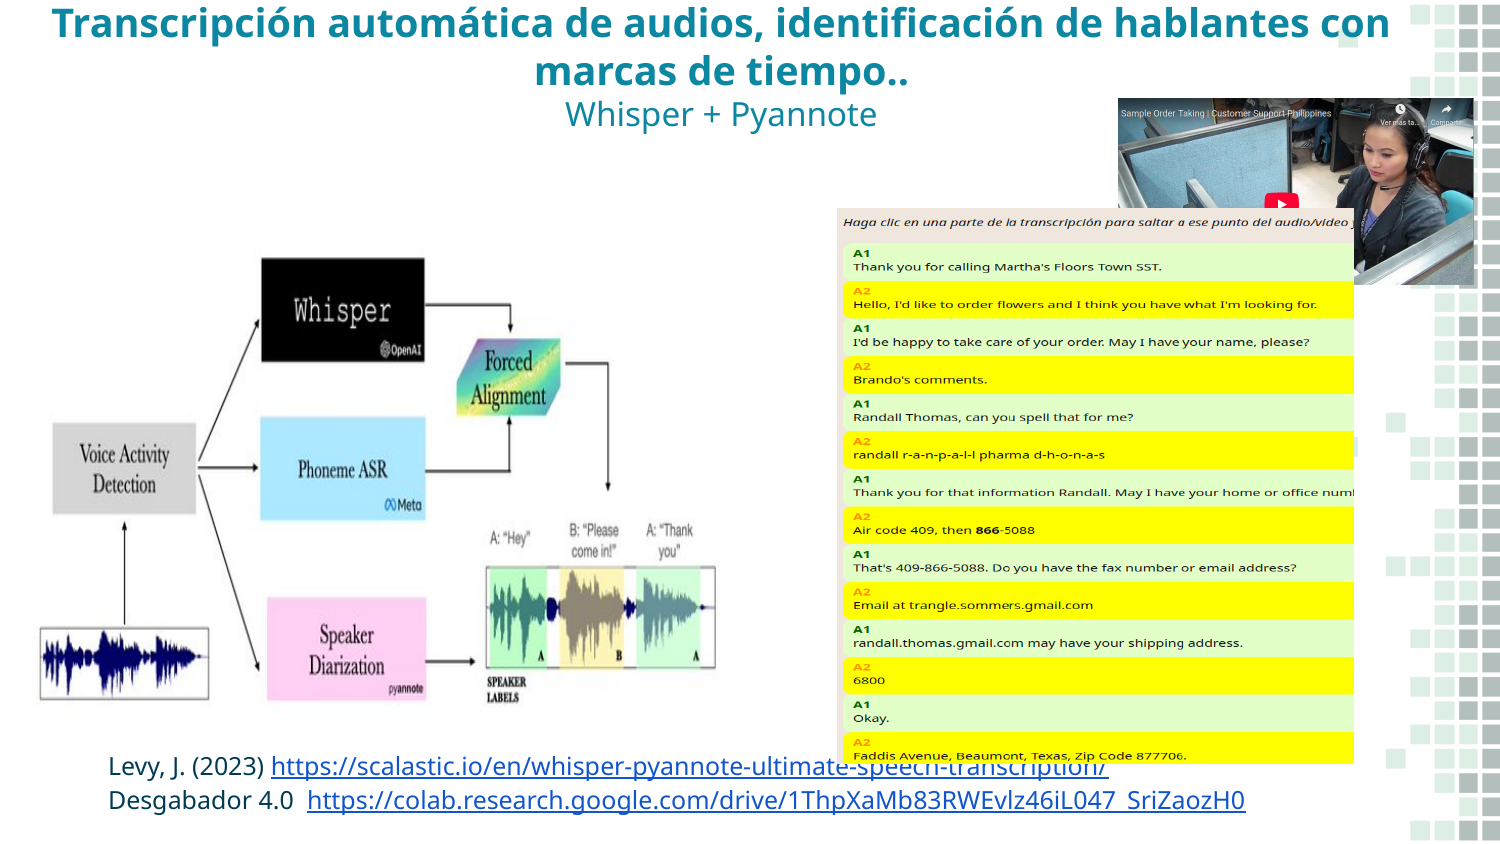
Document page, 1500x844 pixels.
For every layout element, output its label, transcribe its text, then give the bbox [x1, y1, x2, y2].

list Levy, J. (2023) https://scalastic.io/en/whisper-pyannote-ultimate-speech-transcription/ Desgabador 4.0 https://colab.research.google.com/drive/1ThpXaMb83RWEvlz46iL047_SriZaozH0 [93, 735, 1407, 836]
picture [0, 0, 1500, 844]
title Transcripción automática de audios, identificación de hablantes con marcas de tiempo.. Whisper + Pyannote [8, 7, 1436, 149]
